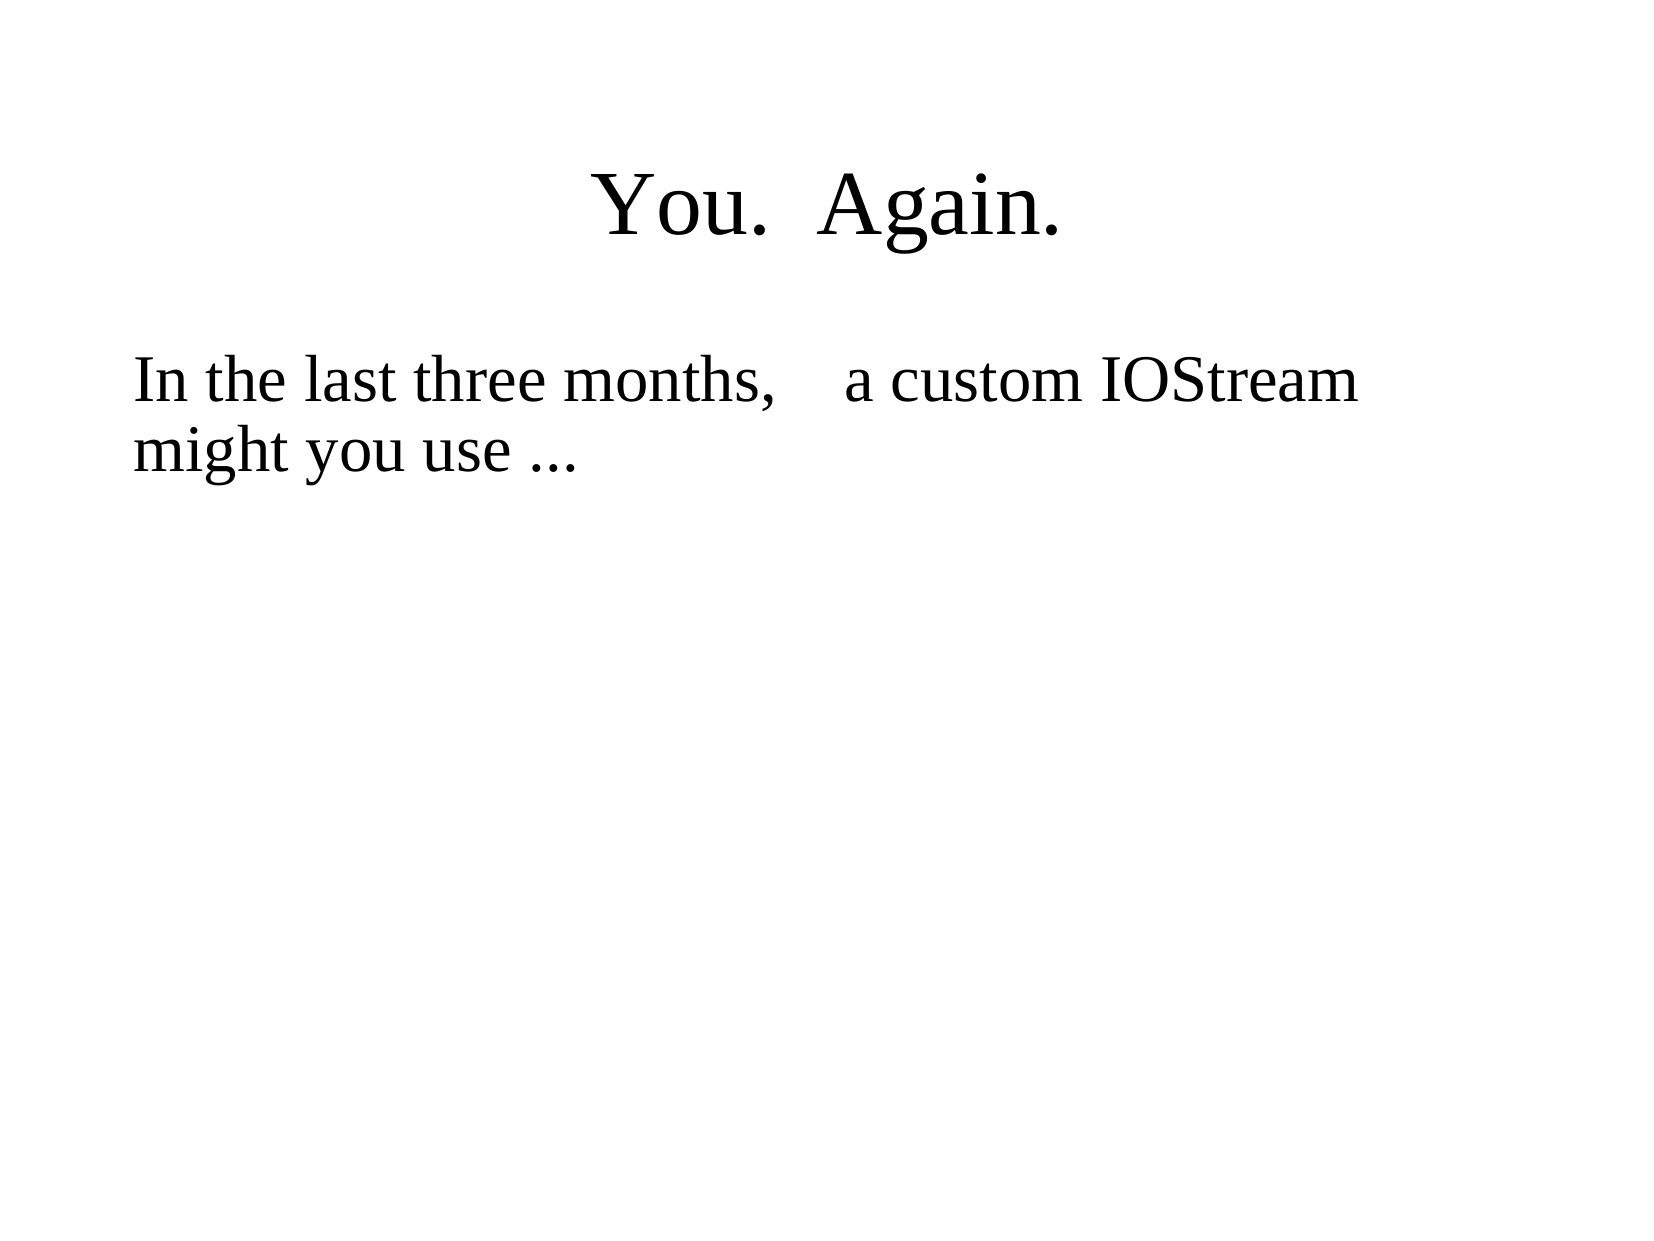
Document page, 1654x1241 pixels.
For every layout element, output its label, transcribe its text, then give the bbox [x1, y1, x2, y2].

text_box In the last three months, might you use ... [133, 344, 779, 486]
title You. Again. [121, 102, 1534, 310]
list a custom IOStream [827, 344, 1534, 1127]
